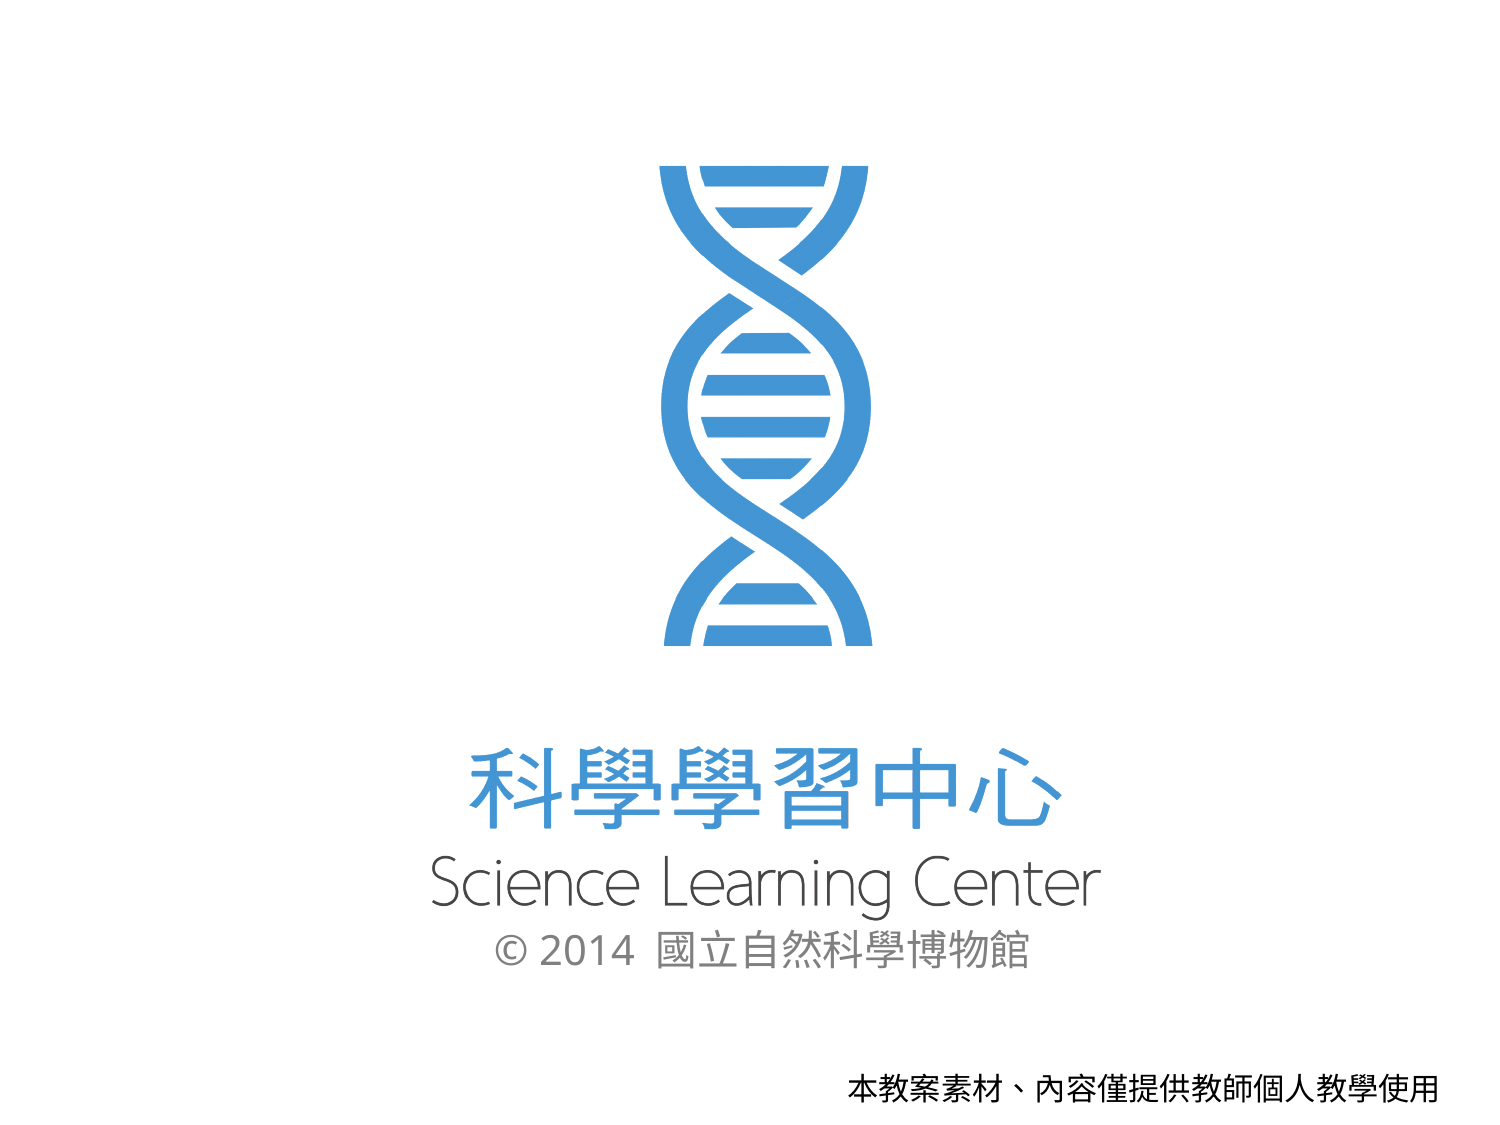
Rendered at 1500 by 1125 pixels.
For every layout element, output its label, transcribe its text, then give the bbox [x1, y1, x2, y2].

text_box © 2014 國立自然科學博物館 [478, 916, 1047, 982]
picture [348, 125, 1176, 953]
text_box 本教案素材、內容僅提供教師個人教學使用 [832, 1062, 1495, 1115]
